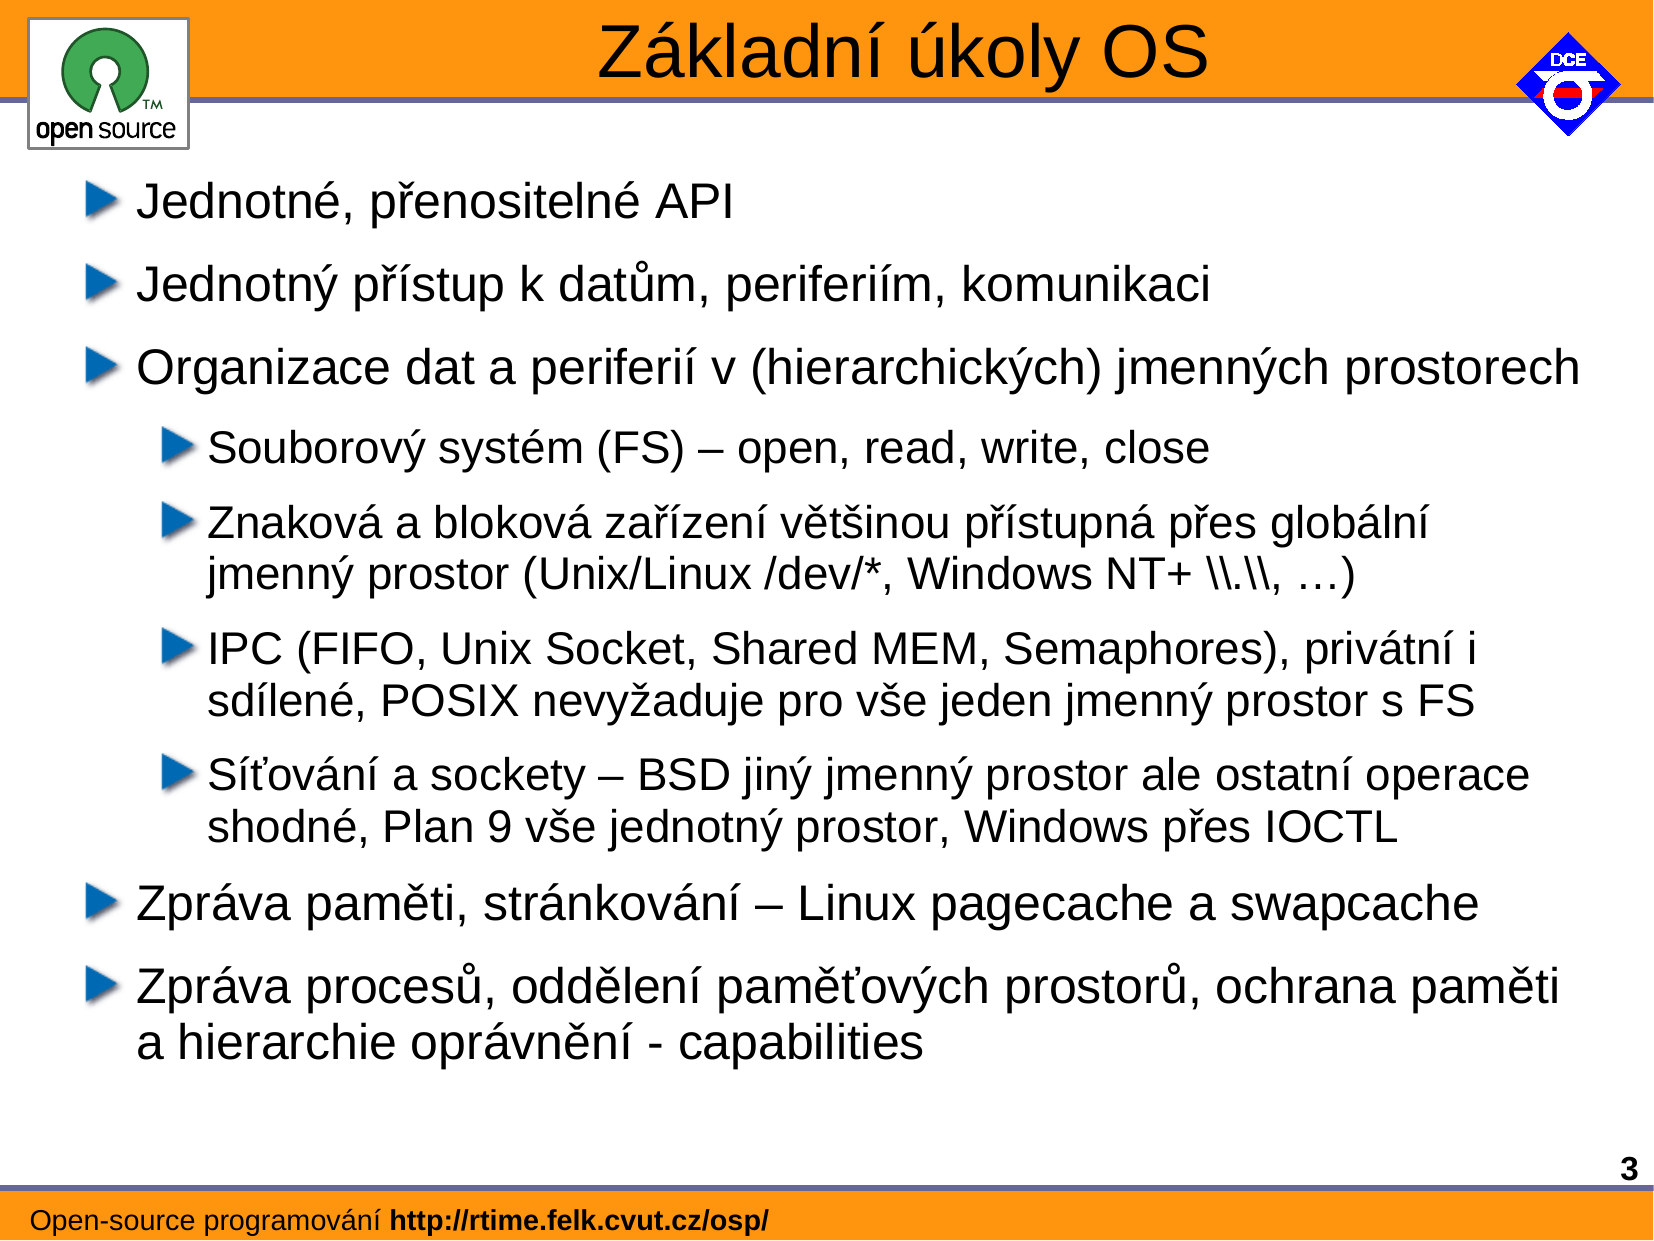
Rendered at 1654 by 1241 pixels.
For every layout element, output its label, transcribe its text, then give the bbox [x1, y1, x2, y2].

list Jednotné, přenositelné API Jednotný přístup k datům, periferiím, komunikaci Organizace dat a periferií v (hierarchických) jmenných prostorech Souborový systém (FS) – open, read, write, close Znaková a bloková zařízení většinou přístupná přes globální jmenný prostor (Unix/Linux /dev/*, Windows NT+ \\.\\, …) IPC (FIFO, Unix Socket, Shared MEM, Semaphores), privátní i sdílené, POSIX nevyžaduje pro vše jeden jmenný prostor s FS Síťování a sockety – BSD jiný jmenný prostor ale ostatní operace shodné, Plan 9 vše jednotný prostor, Windows přes IOCTL Zpráva paměti, stránkování – Linux pagecache a swapcache Zpráva procesů, oddělení paměťových prostorů, ochrana paměti a hierarchie oprávnění - capabilities [65, 173, 1589, 1148]
title Základní úkoly OS [178, 4, 1631, 98]
